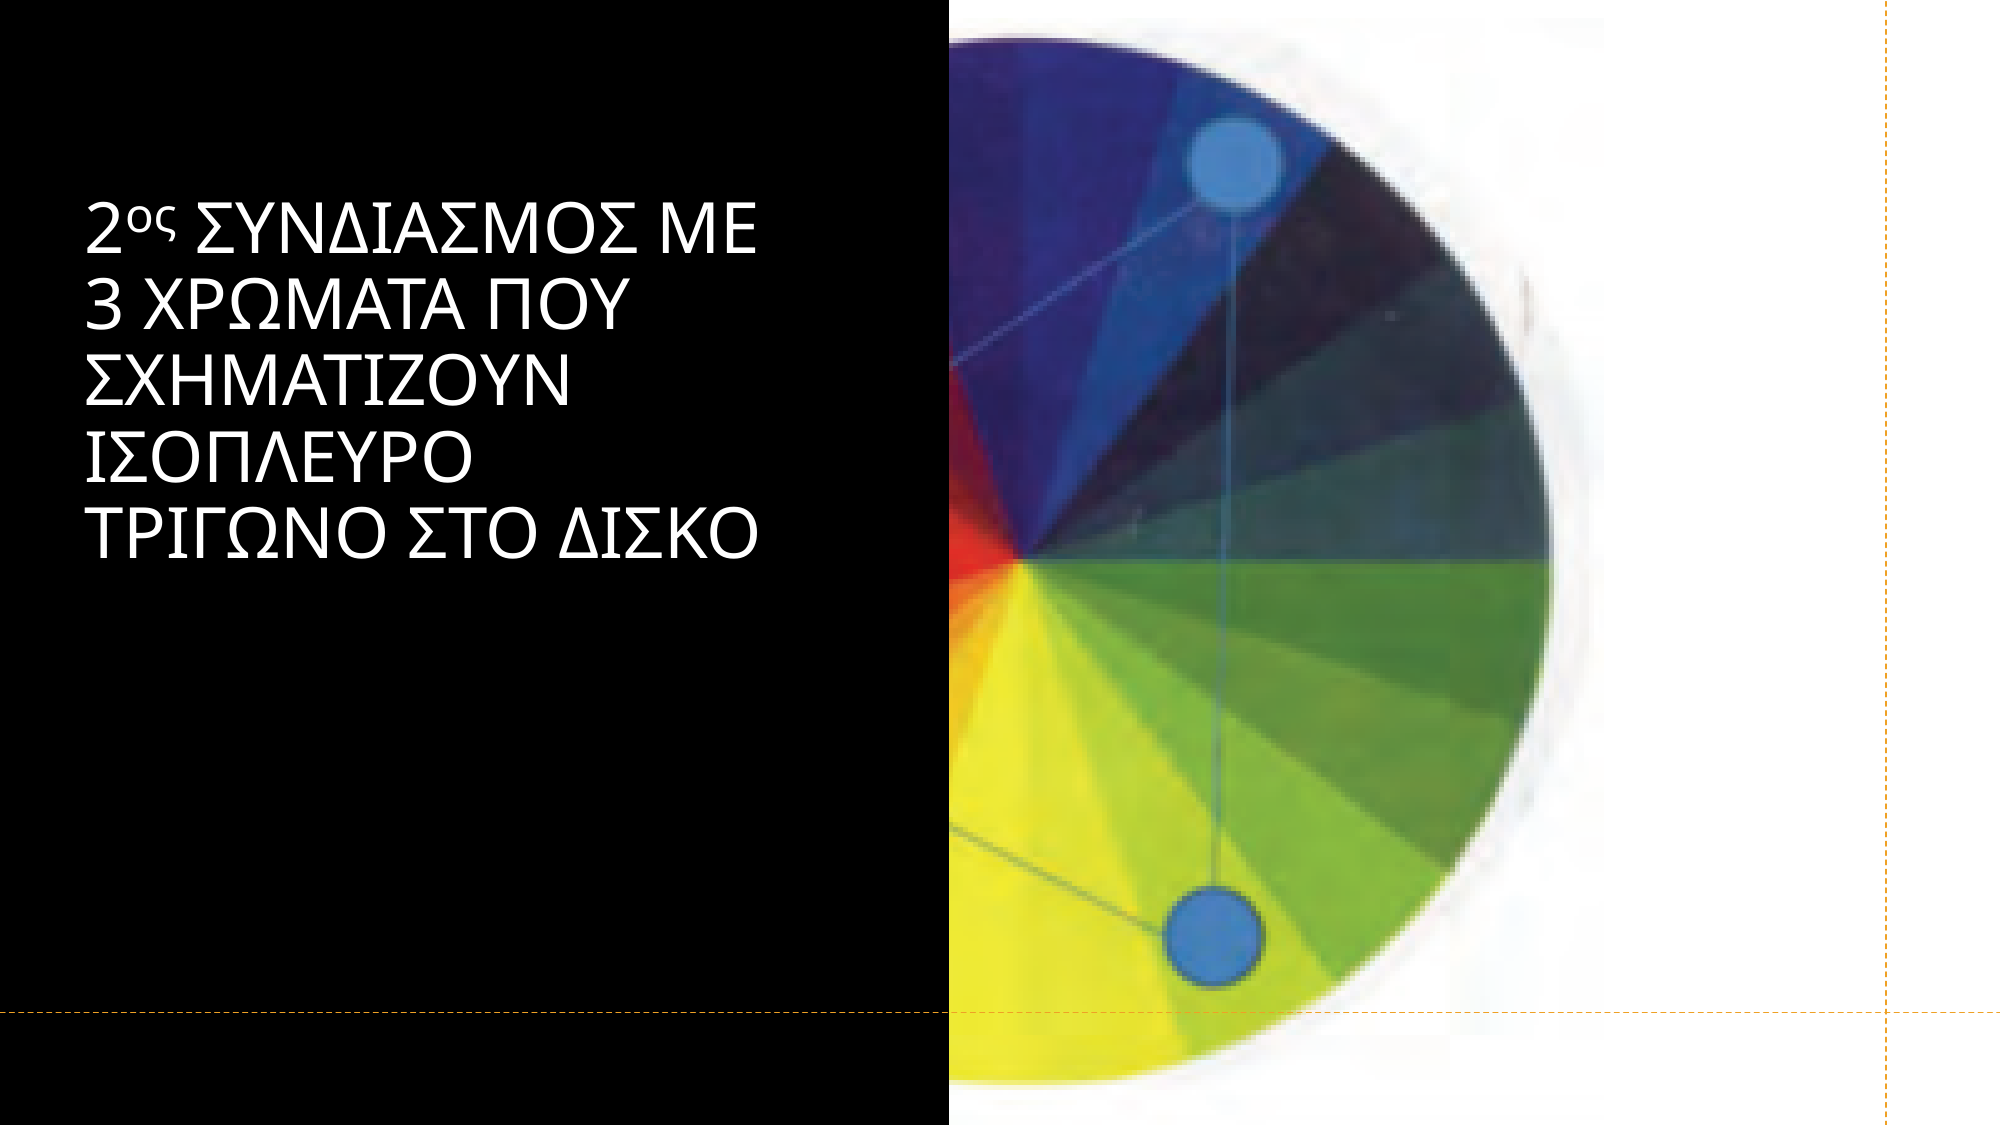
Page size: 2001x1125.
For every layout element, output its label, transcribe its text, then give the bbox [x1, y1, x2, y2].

title 2ος ΣΥΝΔΙΑΣΜΟΣ ΜΕ 3 ΧΡΩΜΑΤΑ ΠΟΥ ΣΧΗΜΑΤΙΖΟΥΝ ΙΣΟΠΛΕΥΡΟ ΤΡΙΓΩΝΟ ΣΤΟ ΔΙΣΚΟ [69, 94, 799, 582]
picture [949, 0, 2000, 1125]
text_box [0, 0, 949, 1125]
